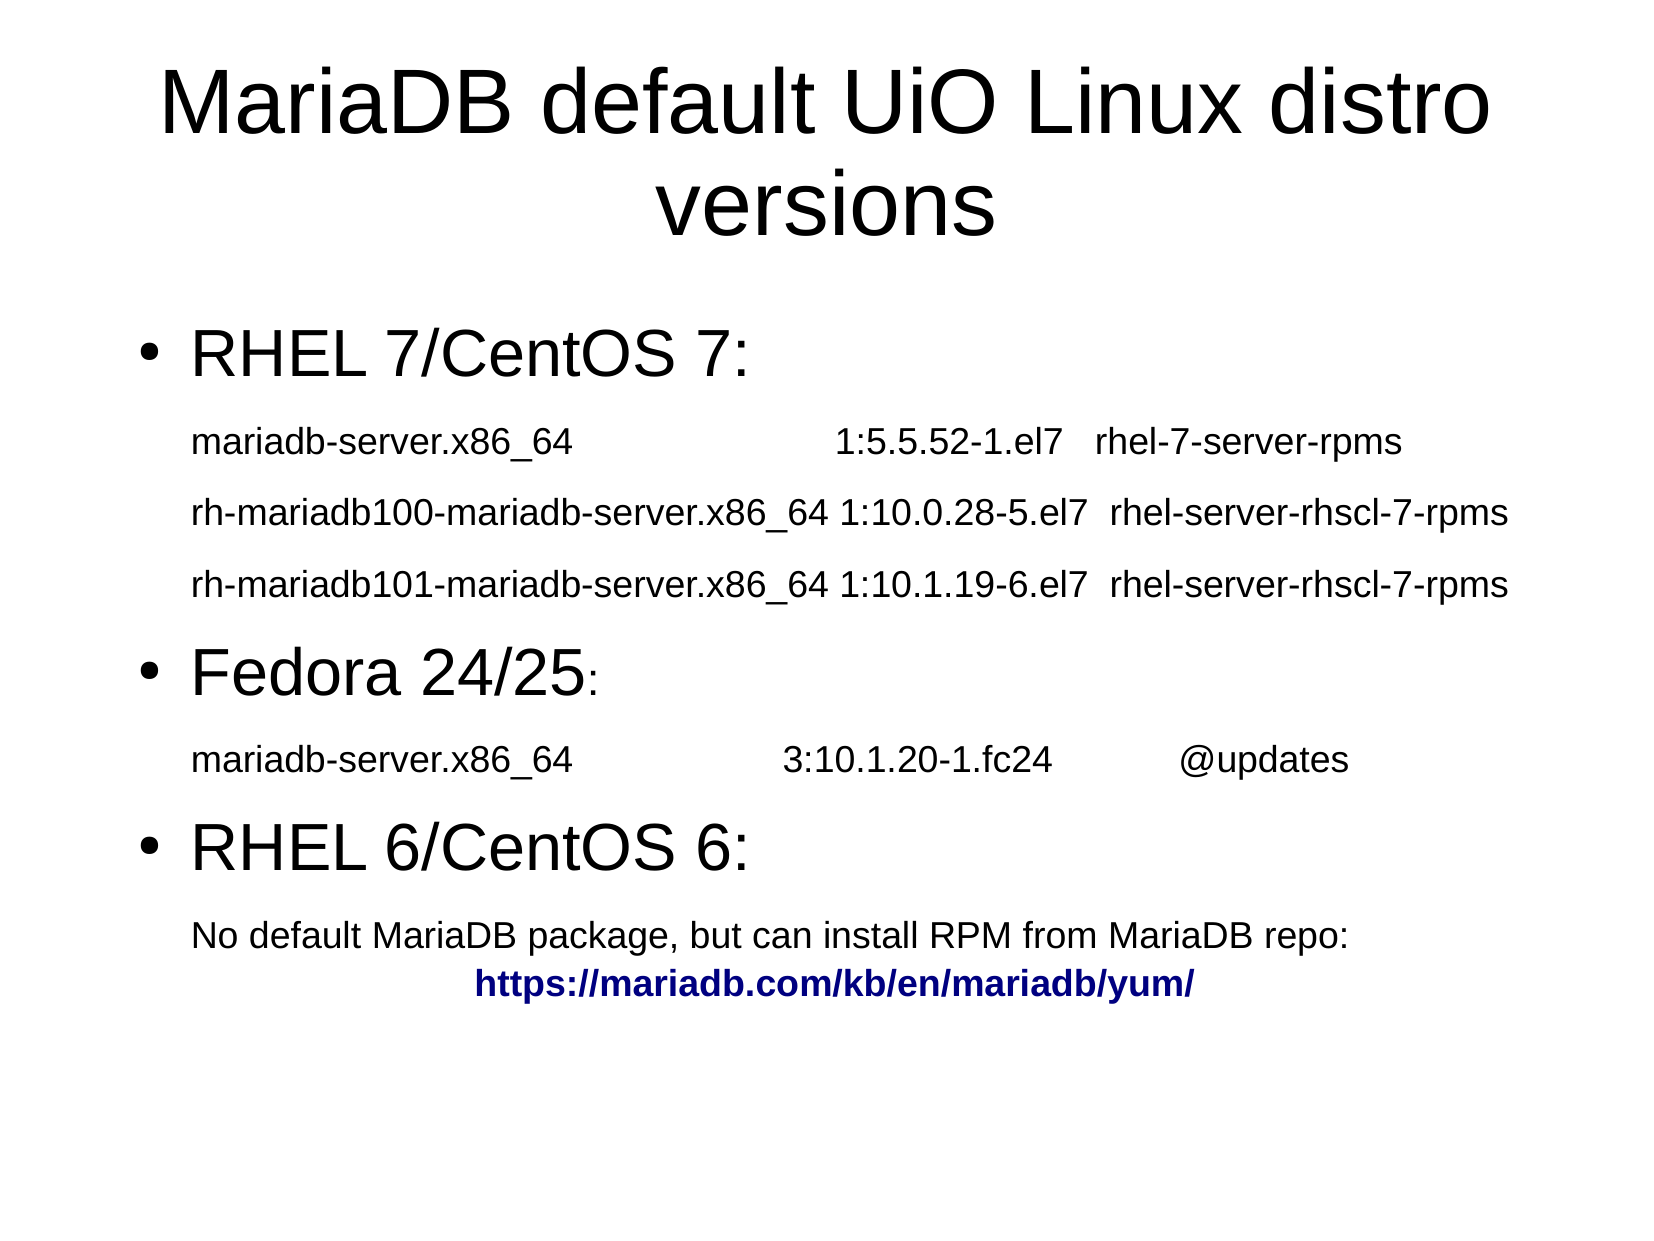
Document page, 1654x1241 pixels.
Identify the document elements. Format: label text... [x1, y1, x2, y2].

title MariaDB default UiO Linux distro versions [82, 49, 1571, 257]
list RHEL 7/CentOS 7: mariadb-server.x86_64 1:5.5.52-1.el7 rhel-7-server-rpms rh-mariadb100-mariadb-server.x86_64 1:10.0.28-5.el7 rhel-server-rhscl-7-rpms rh-mariadb101-mariadb-server.x86_64 1:10.1.19-6.el7 rhel-server-rhscl-7-rpms Fedora 24/25: mariadb-server.x86_64 3:10.1.20-1.fc24 @updates RHEL 6/CentOS 6: No default MariaDB package, but can install RPM from MariaDB repo: https://mariadb.com/kb/en/mariadb/yum/ [120, 315, 1609, 1036]
